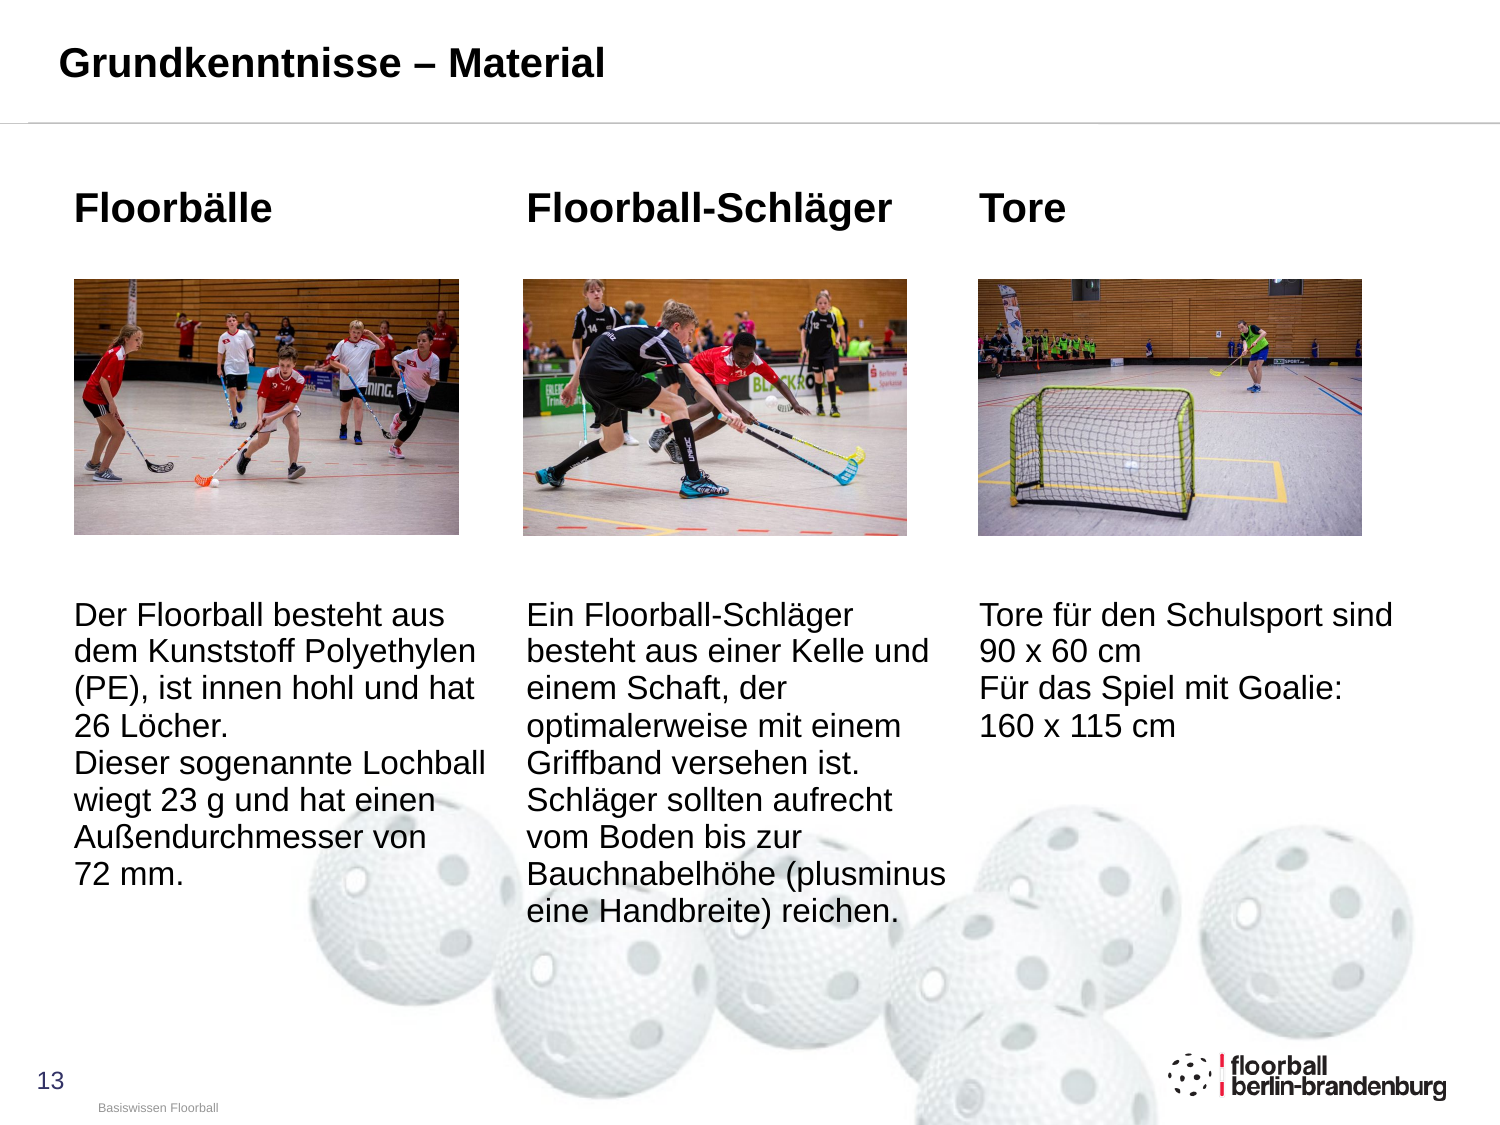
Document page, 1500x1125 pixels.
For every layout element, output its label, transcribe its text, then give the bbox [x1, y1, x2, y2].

table_header Tore [964, 177, 1417, 258]
picture [523, 279, 907, 536]
picture [978, 279, 1362, 536]
text_box Grundkenntnisse – Material [43, 28, 1466, 94]
table_cell [59, 258, 512, 588]
table_cell [512, 258, 964, 588]
table_cell [964, 258, 1417, 588]
table_header Floorbälle [59, 177, 512, 258]
table_header Floorball-Schläger [512, 177, 964, 258]
table_cell Tore für den Schulsport sind 90 x 60 cm Für das Spiel mit Goalie: 160 x 115 cm [964, 588, 1417, 963]
table_cell Der Floorball besteht aus dem Kunststoff Polyethylen (PE), ist innen hohl und hat 26 Löcher. Dieser sogenannte Lochball wiegt 23 g und hat einen Außendurchmesser von 72 mm. [59, 588, 512, 963]
table_cell Ein Floorball-Schläger besteht aus einer Kelle und einem Schaft, der optimalerweise mit einem Griffband versehen ist. Schläger sollten aufrecht vom Boden bis zur Bauchnabelhöhe (plusminus eine Handbreite) reichen. [512, 588, 964, 963]
picture [74, 279, 459, 536]
picture [242, 355, 1483, 1125]
